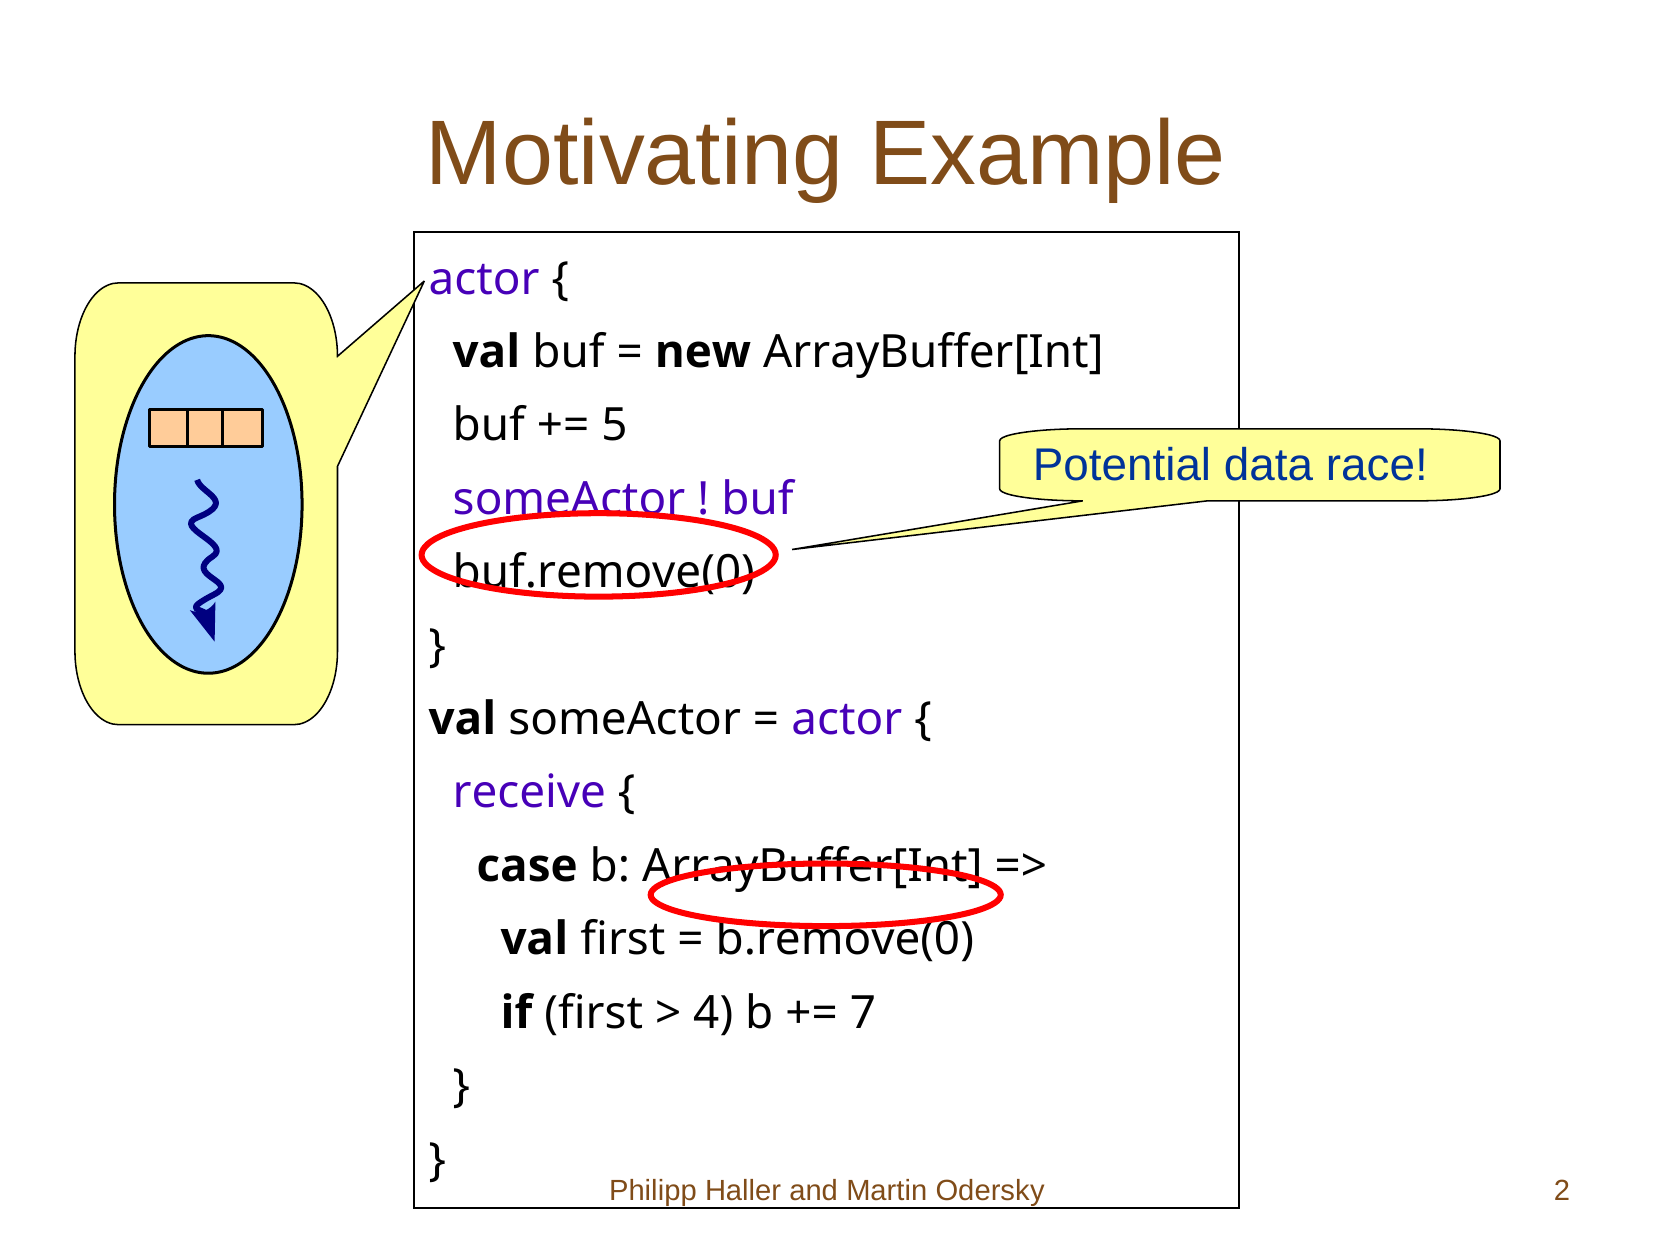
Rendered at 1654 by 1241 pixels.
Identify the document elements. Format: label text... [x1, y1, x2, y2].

text_box Potential data race! [792, 428, 1501, 550]
text_box [74, 281, 425, 725]
text_box actor { val buf = new ArrayBuffer[Int] buf += 5 someActor ! buf buf.remove(0) } val someActor = actor { receive { case b: ArrayBuffer[Int] => val first = b.remove(0) if (first > 4) b += 7 } } [413, 231, 1239, 1208]
title Motivating Example [82, 56, 1571, 250]
